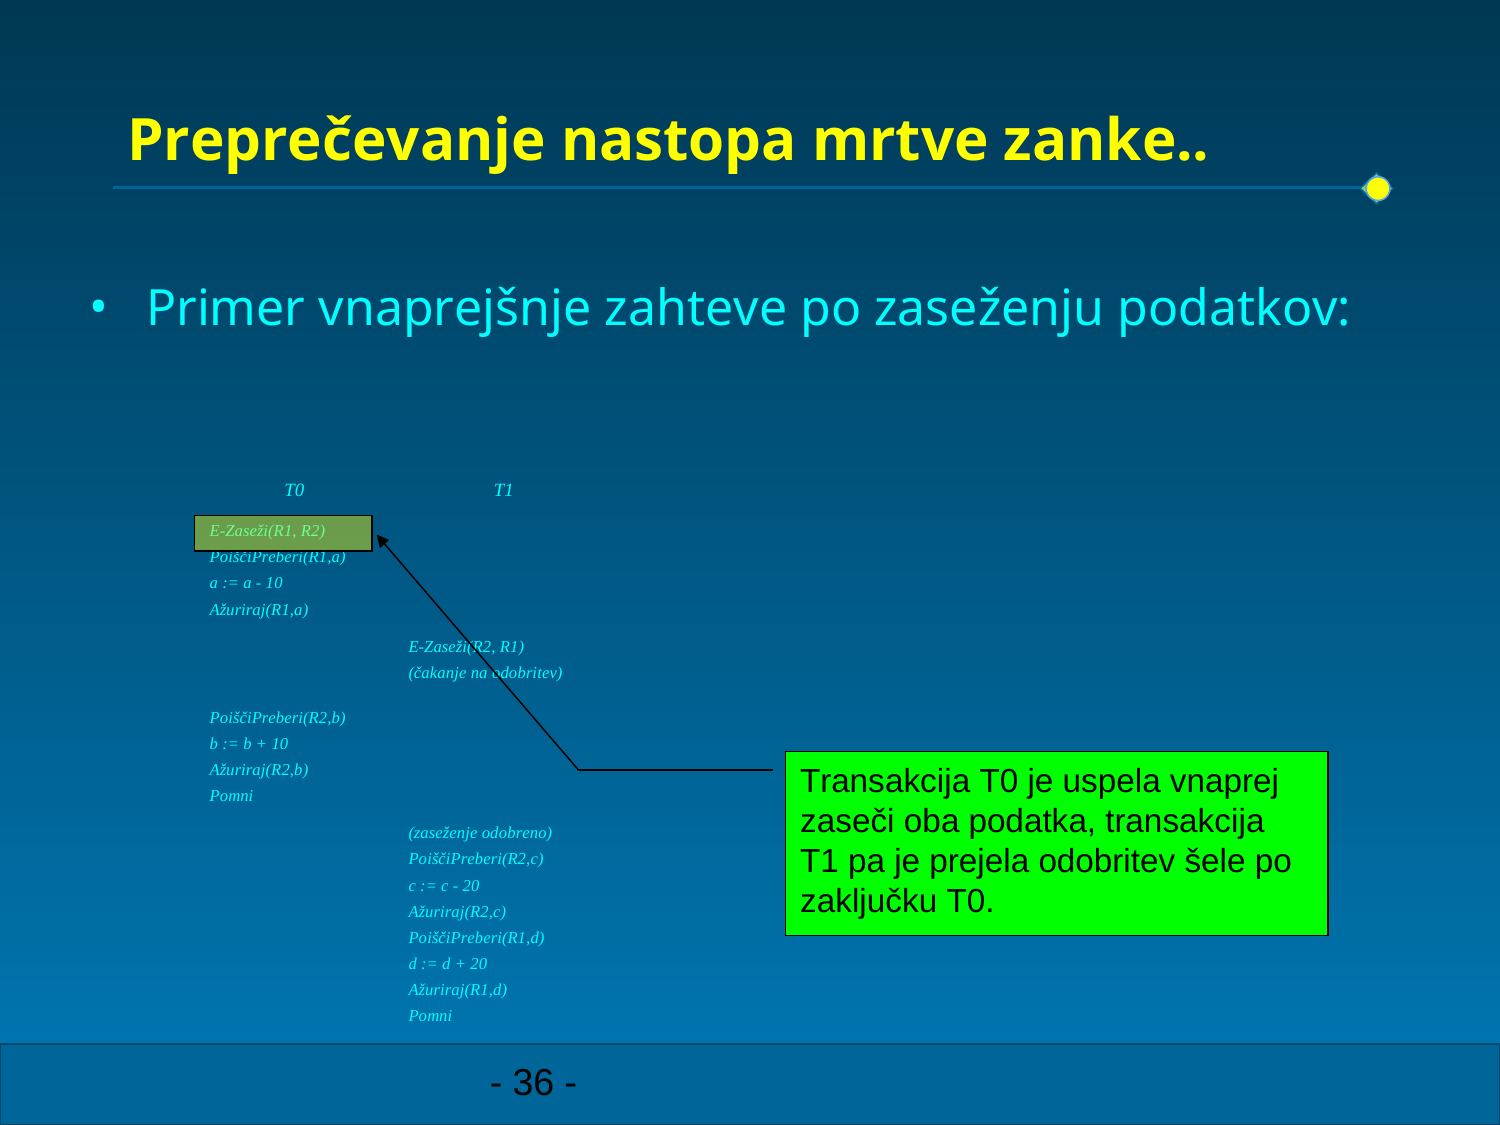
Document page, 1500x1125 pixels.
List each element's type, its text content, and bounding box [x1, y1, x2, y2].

text_box Transakcija T0 je uspela vnaprej zaseči oba podatka, transakcija T1 pa je prejela odobritev šele po zaključku T0. [785, 752, 1328, 936]
table_cell [394, 697, 614, 813]
text_box [194, 515, 373, 551]
table_header T1 [394, 468, 614, 511]
table_cell [517, 697, 614, 770]
table_cell PoiščiPreberi(R2,b) b := b + 10 Ažuriraj(R2,b) Pomni [195, 697, 394, 813]
table_cell E-Zaseži(R2, R1) (čakanje na odobritev) [456, 626, 614, 697]
table_cell [195, 813, 394, 1032]
title Preprečevanje nastopa mrtve zanke.. [112, 94, 1388, 181]
table_cell (zaseženje odobreno) PoiščiPreberi(R2,c) c := c - 20 Ažuriraj(R2,c) PoiščiPreberi(R1,d) d := d + 20 Ažuriraj(R1,d) Pomni [394, 813, 614, 1032]
table_cell E-Zaseži(R2, R1) (čakanje na odobritev) [394, 626, 514, 697]
table_cell E-Zaseži(R1, R2) PoiščiPreberi(R1,a) a := a - 10 Ažuriraj(R1,a) [195, 511, 394, 626]
table_header T0 [195, 468, 394, 511]
list Primer vnaprejšnje zahteve po zaseženju podatkov: [75, 231, 1500, 344]
table_cell [394, 557, 454, 626]
table_cell [195, 626, 394, 697]
table_cell [394, 511, 614, 626]
